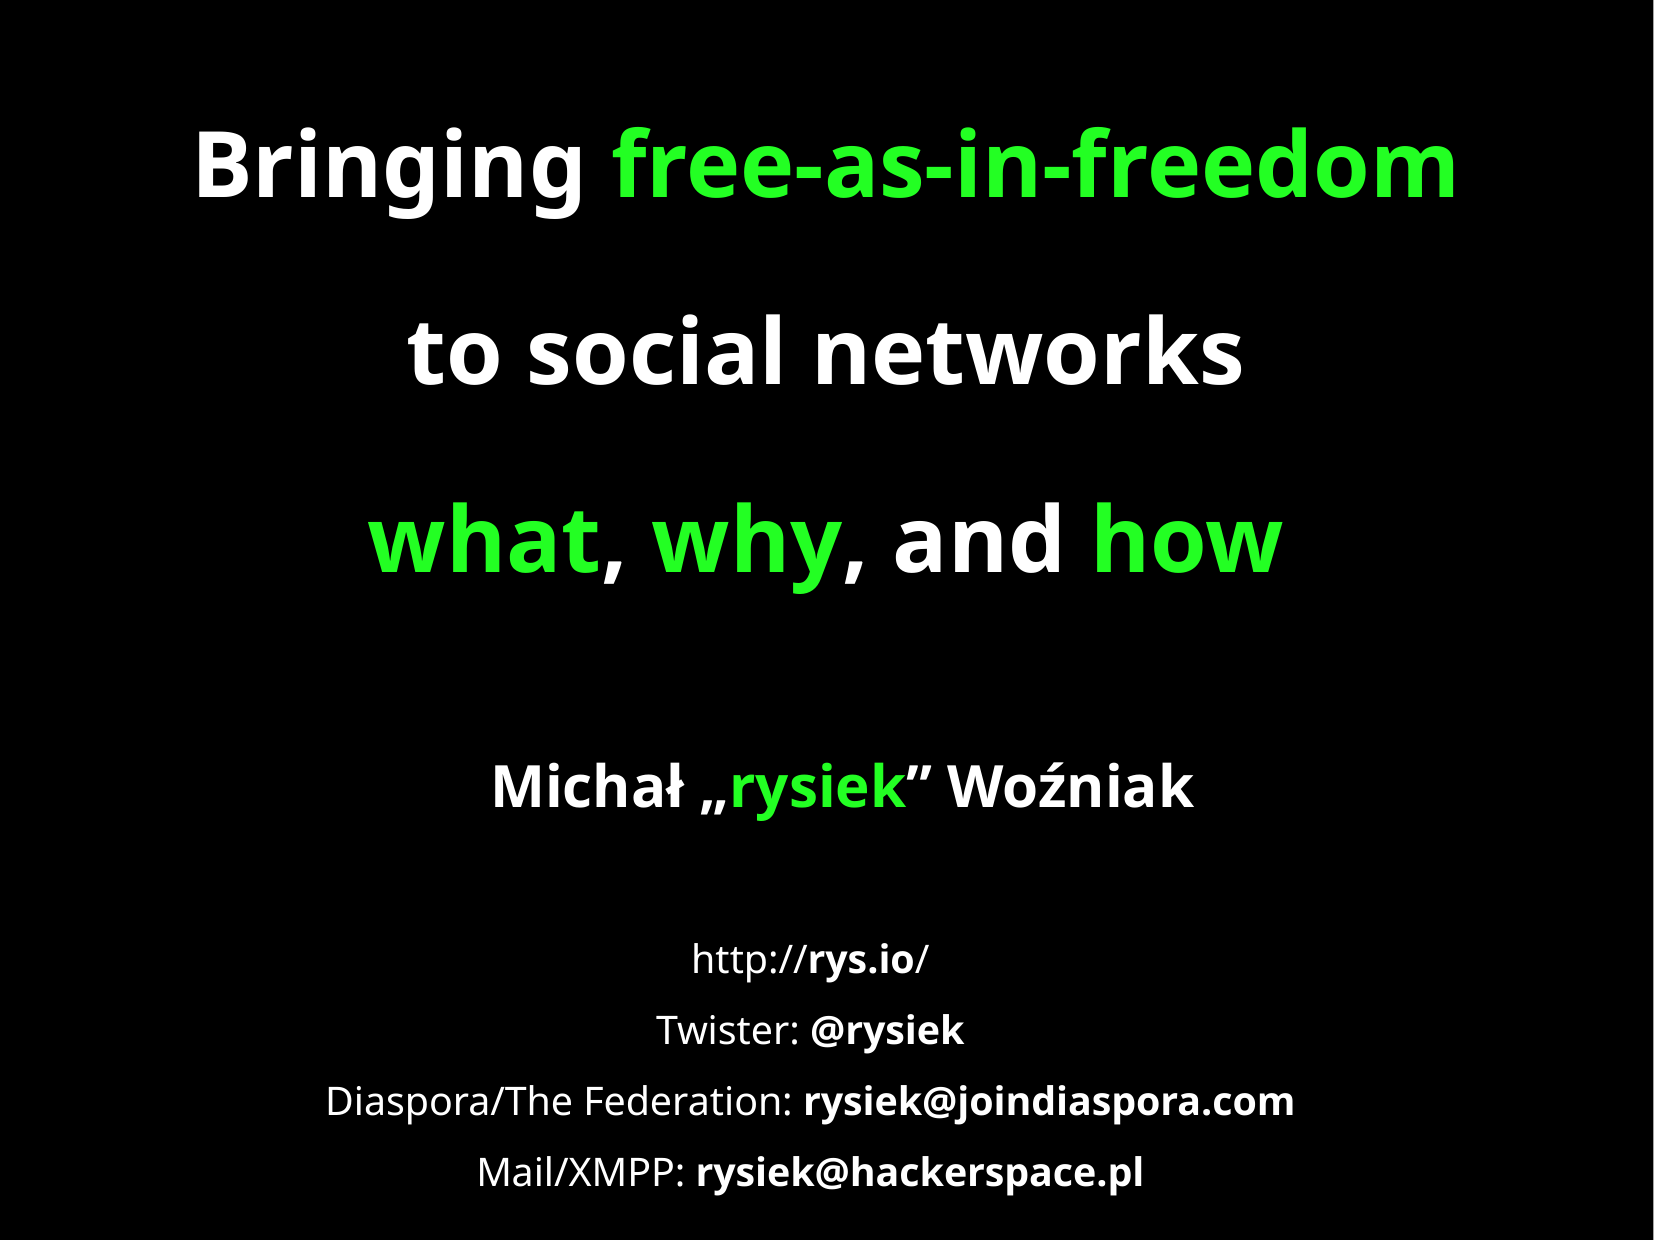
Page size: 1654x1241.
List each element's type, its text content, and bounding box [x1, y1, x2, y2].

list http://rys.io/ Twister: @rysiek Diaspora/The Federation: rysiek@joindiaspora.com Mail/XMPP: rysiek@hackerspace.pl [82, 929, 1538, 1201]
title Bringing free-as-in-freedom to social networks what, why, and how [0, 34, 1653, 602]
text_box Michał „rysiek” Woźniak [475, 737, 1177, 819]
